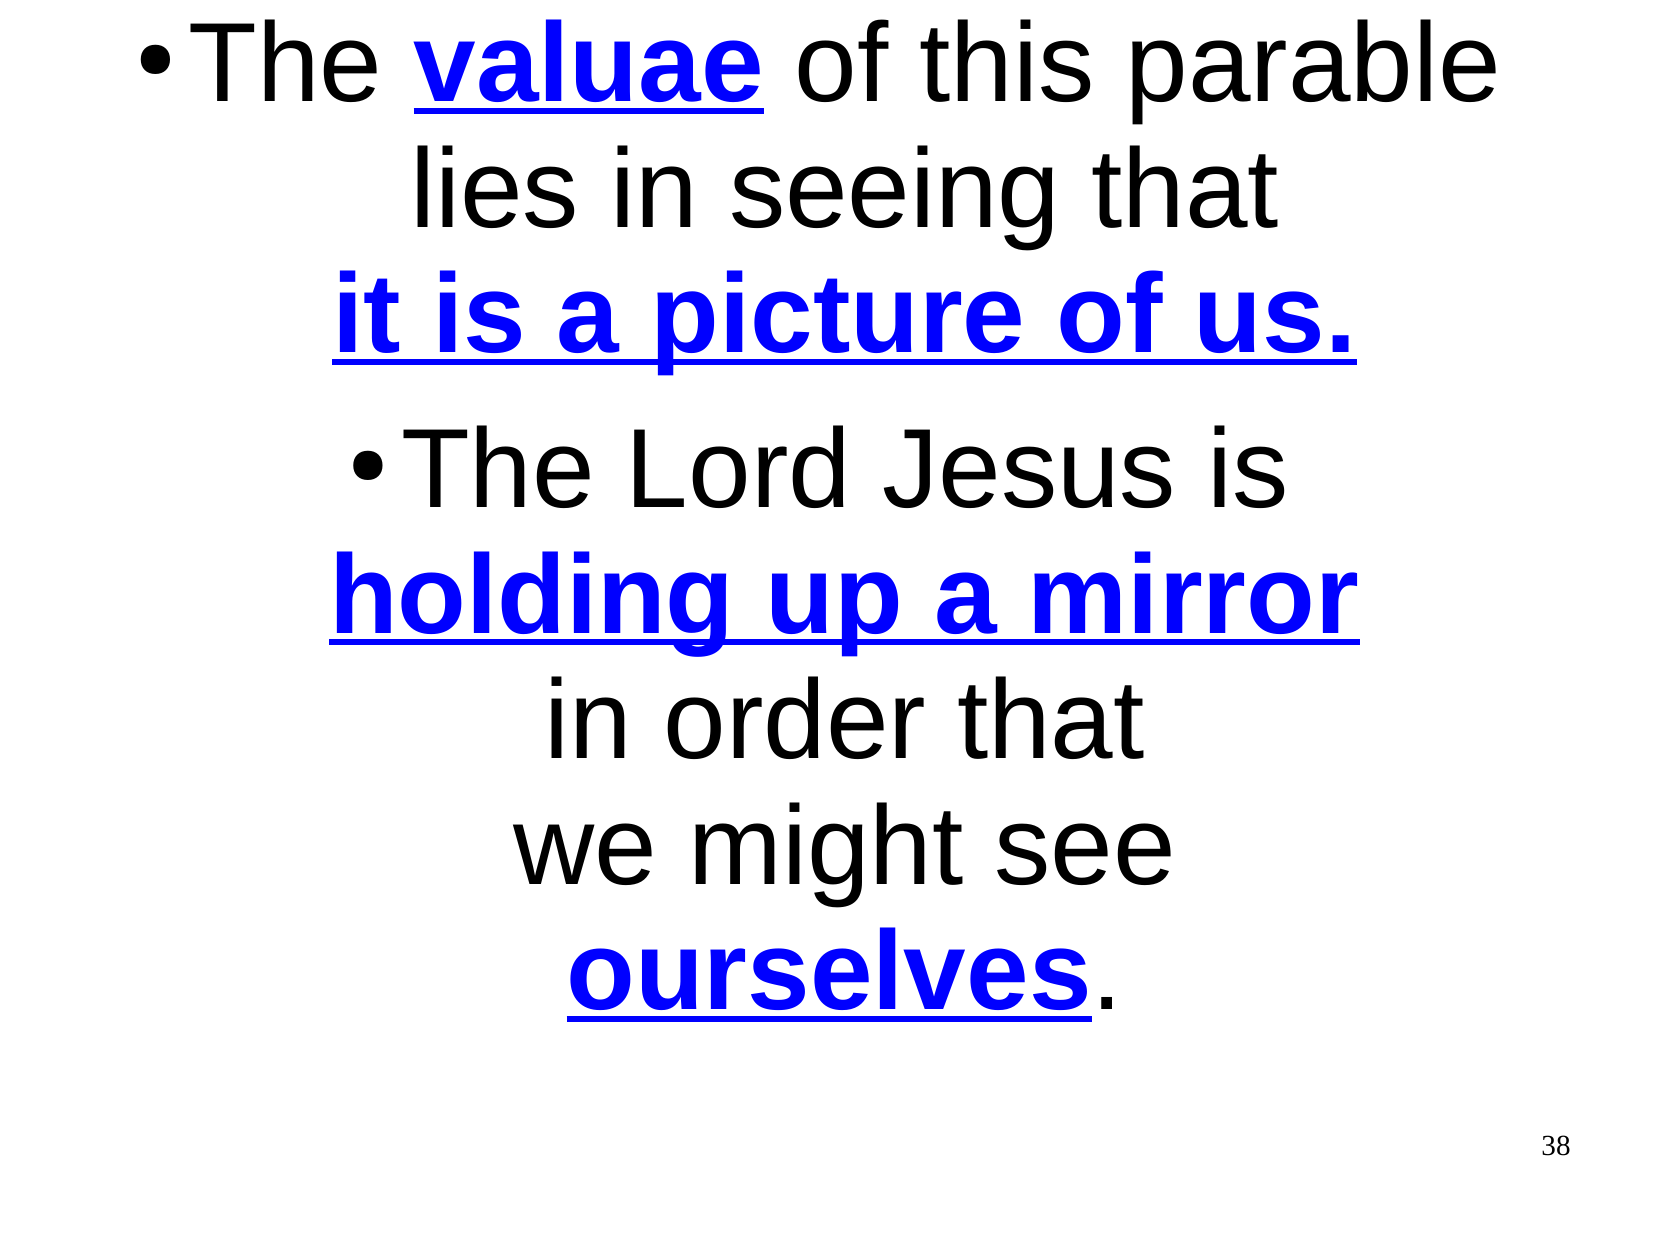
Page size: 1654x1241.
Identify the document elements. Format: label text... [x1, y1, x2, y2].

list The valuae of this parable lies in seeing that it is a picture of us. The Lord Jesus is holding up a mirror in order that we might see ourselves. [0, 0, 1651, 1238]
